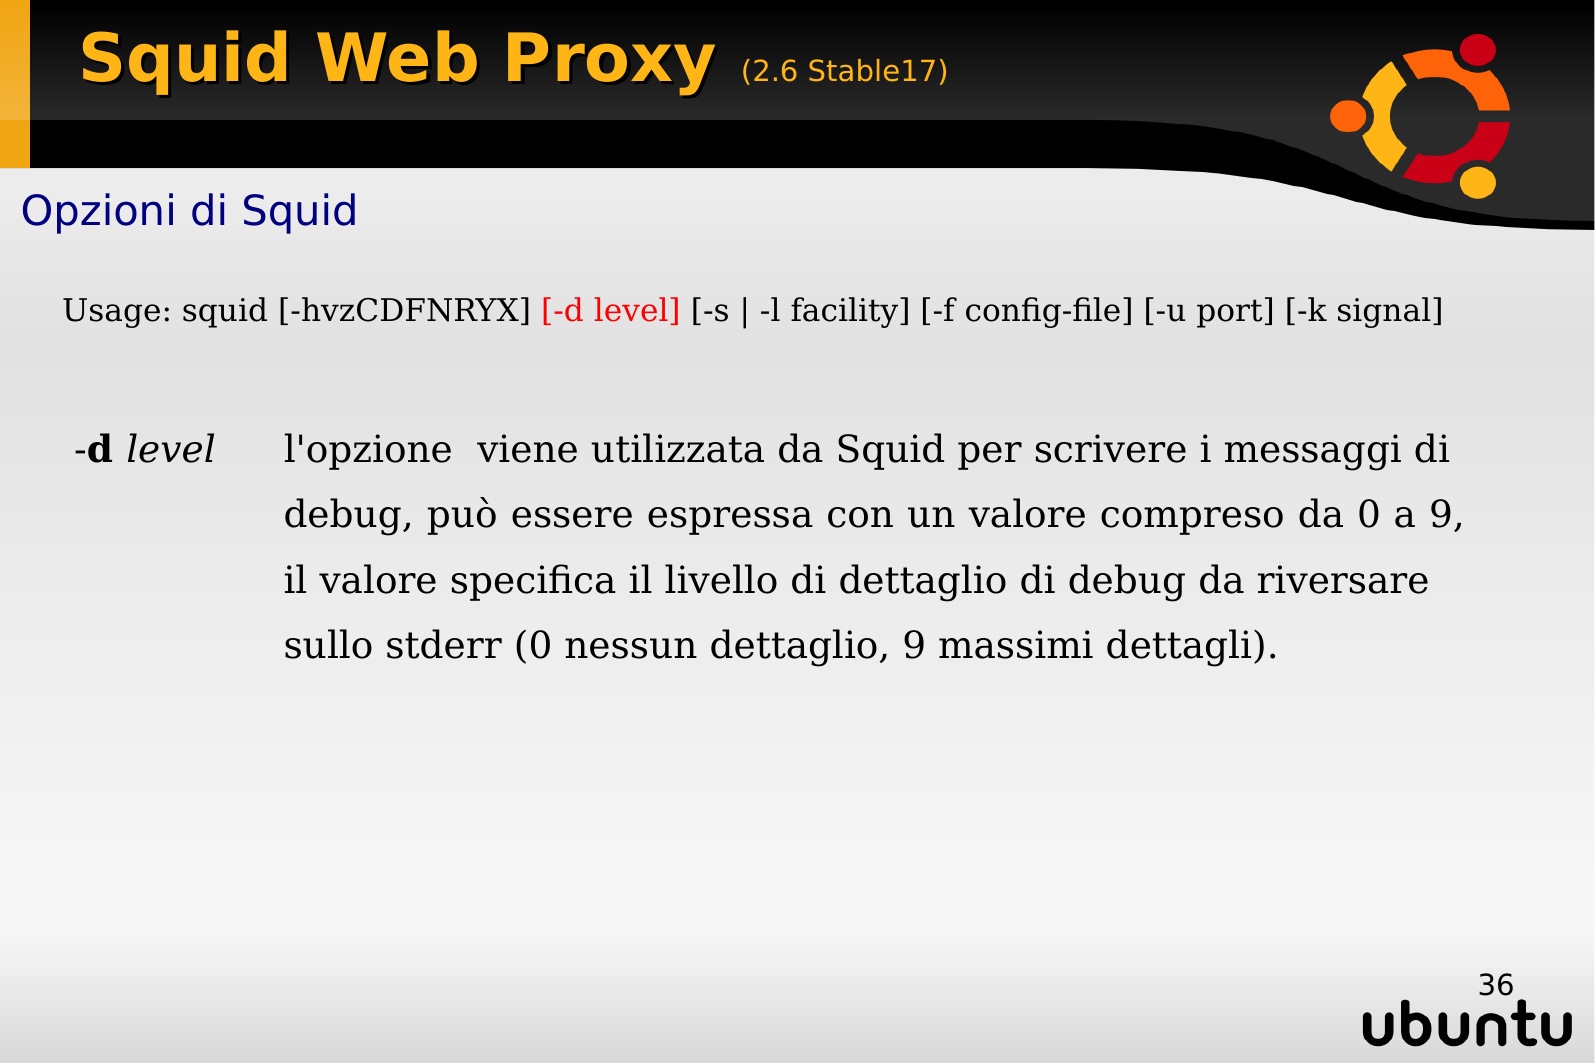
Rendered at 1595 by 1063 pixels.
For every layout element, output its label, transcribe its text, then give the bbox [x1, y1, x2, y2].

text_box Opzioni di Squid [17, 178, 1554, 243]
picture [0, 0, 1595, 1063]
text_box Usage: squid [-hvzCDFNRYX] [-d level] [-s | -l facility] [-f config-file] [-u port] [-k signal] -d level l'opzione viene utilizzata da Squid per scrivere i messaggi di debug, può essere espressa con un valore compreso da 0 a 9, il valore specifica il livello di dettaglio di debug da riversare sullo stderr (0 nessun dettaglio, 9 massimi dettagli). [59, 284, 1536, 1027]
text_box Squid Web Proxy (2.6 Stable17) [23, 11, 1004, 105]
